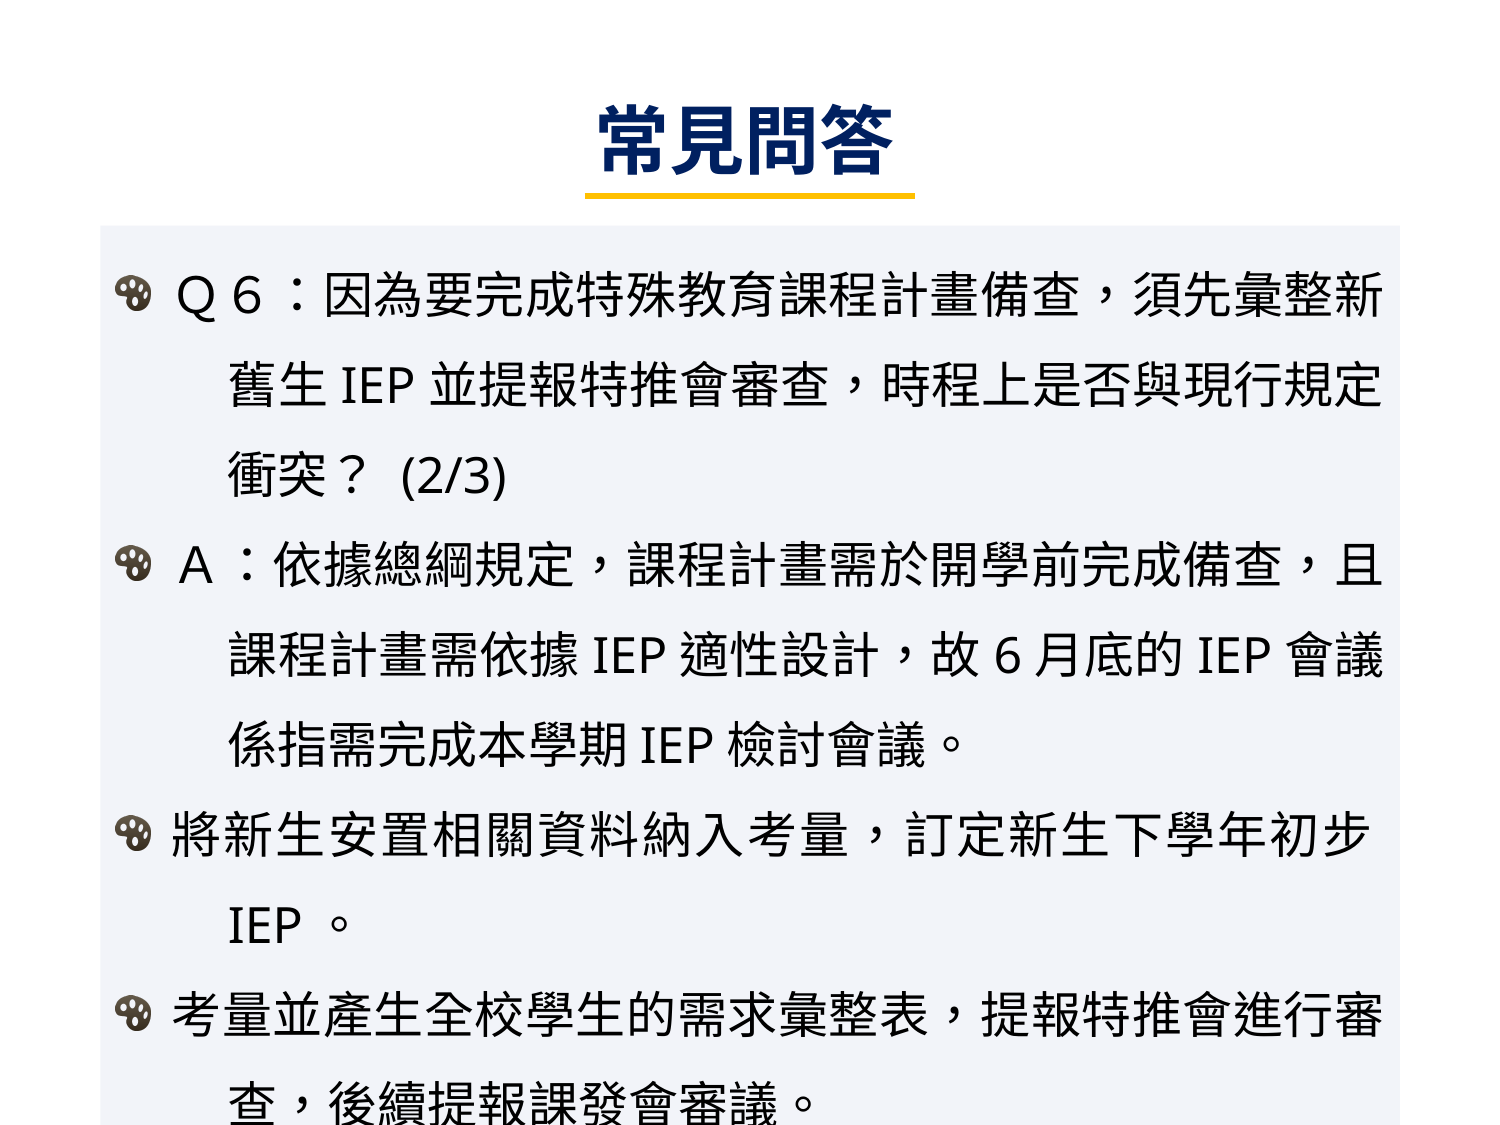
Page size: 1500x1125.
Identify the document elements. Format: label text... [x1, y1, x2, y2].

text_box Ｑ６：因為要完成特殊教育課程計畫備查，須先彙整新舊生IEP並提報特推會審查，時程上是否與現行規定衝突？ (2/3) Ａ：依據總綱規定，課程計畫需於開學前完成備查，且課程計畫需依據IEP適性設計，故6月底的IEP會議係指需完成本學期IEP檢討會議。 將新生安置相關資料納入考量，訂定新生下學年初步IEP。 考量並產生全校學生的需求彙整表，提報特推會進行審查，後續提報課發會審議。 [100, 225, 1400, 1125]
title 常見問答 [41, 45, 1447, 233]
